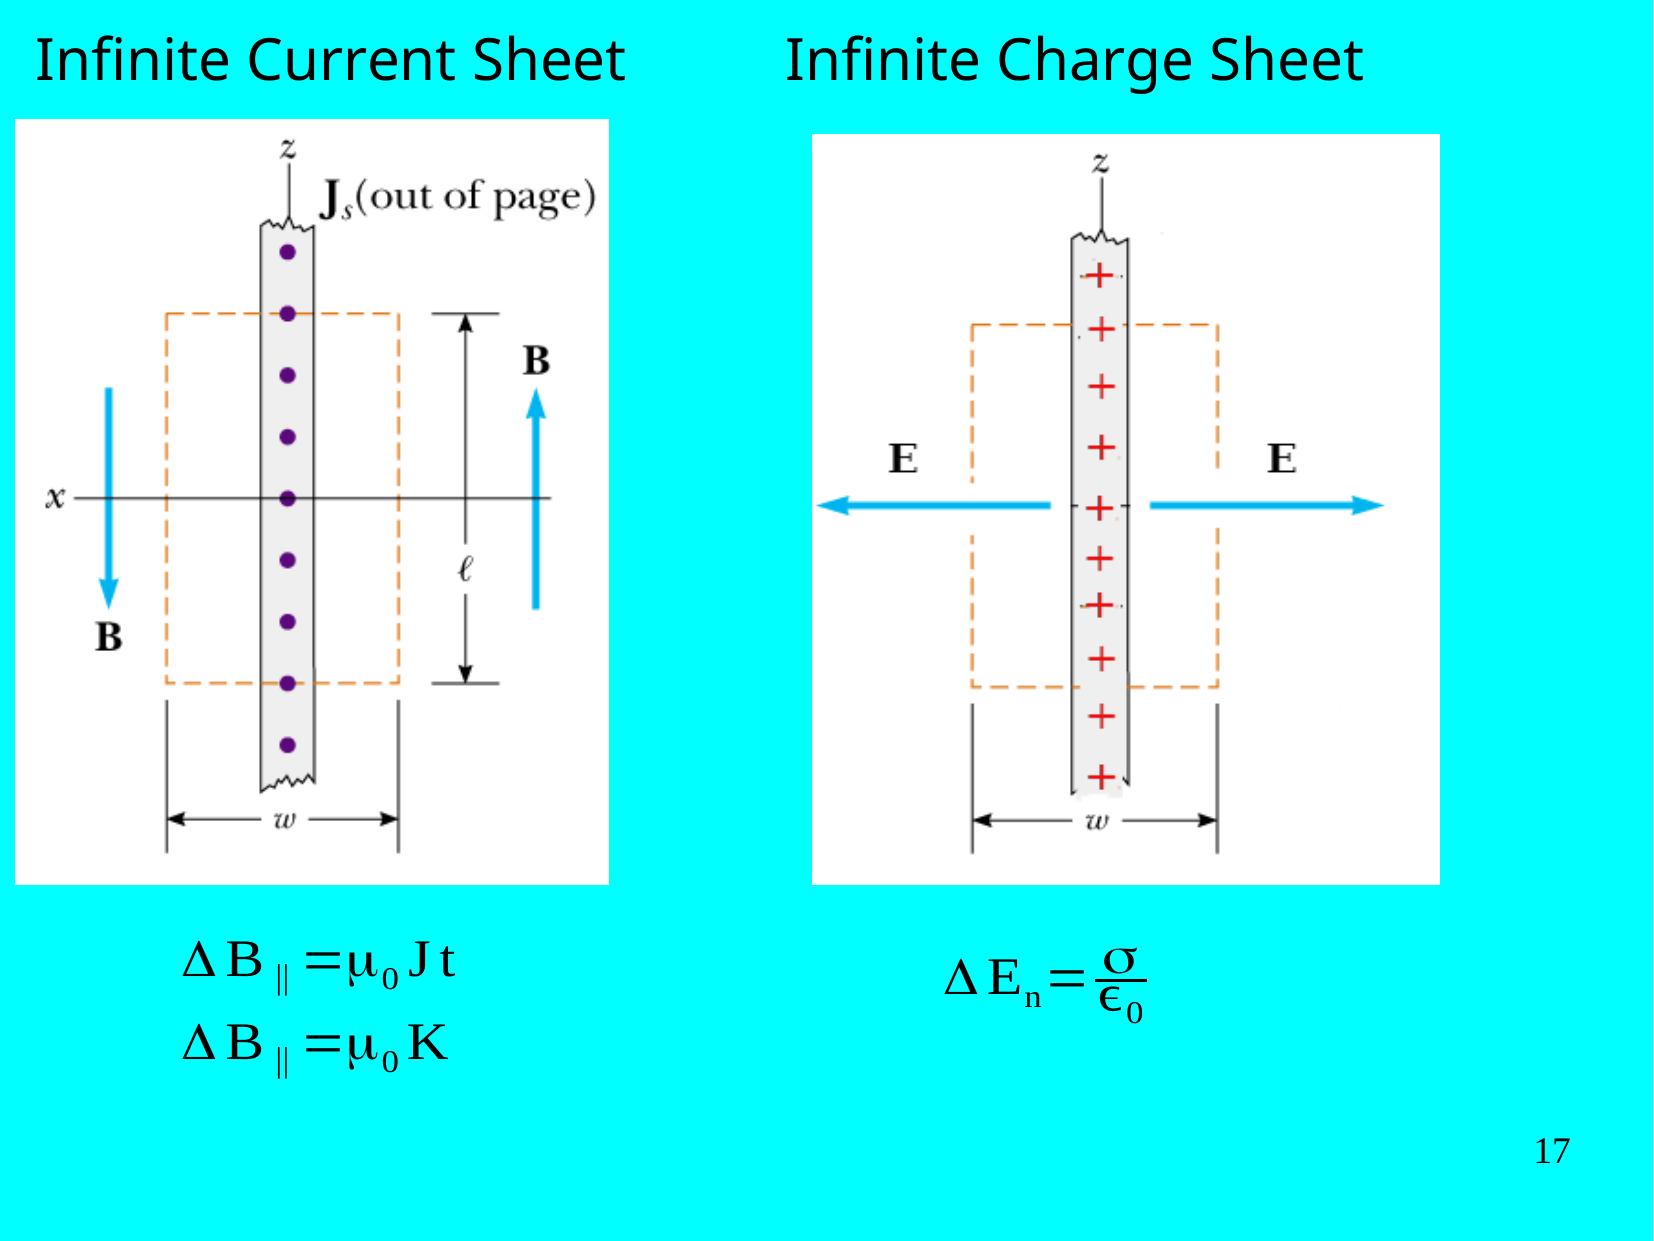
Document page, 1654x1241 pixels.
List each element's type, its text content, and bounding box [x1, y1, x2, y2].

text_box Infinite Current Sheet Infinite Charge Sheet [20, 11, 1606, 1241]
picture [0, 0, 1654, 1241]
picture [812, 134, 1440, 886]
chart [173, 1012, 458, 1081]
chart [935, 945, 1156, 1031]
chart [173, 930, 466, 998]
